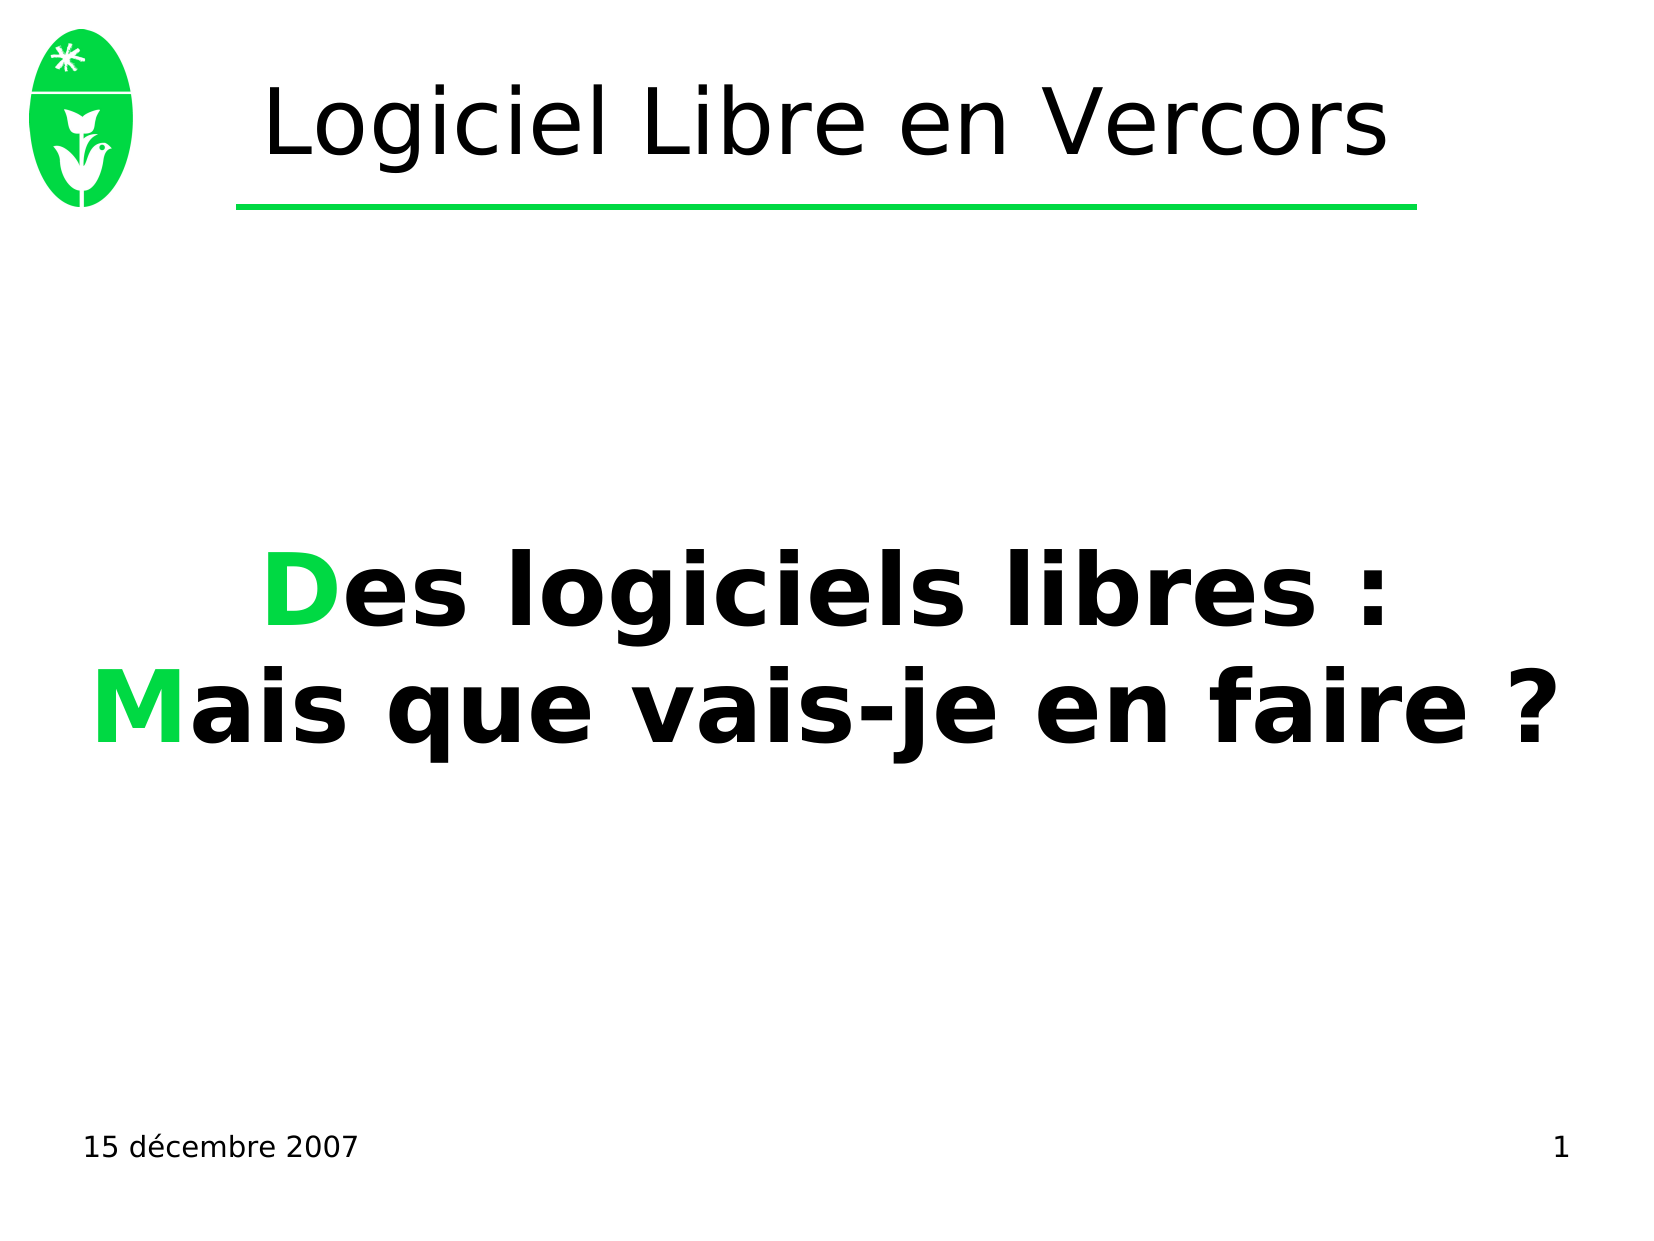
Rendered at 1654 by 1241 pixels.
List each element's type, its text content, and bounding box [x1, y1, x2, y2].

text_box Des logiciels libres : Mais que vais-je en faire ? [59, 525, 1595, 773]
title Logiciel Libre en Vercors [177, 4, 1477, 241]
picture [29, 29, 133, 207]
